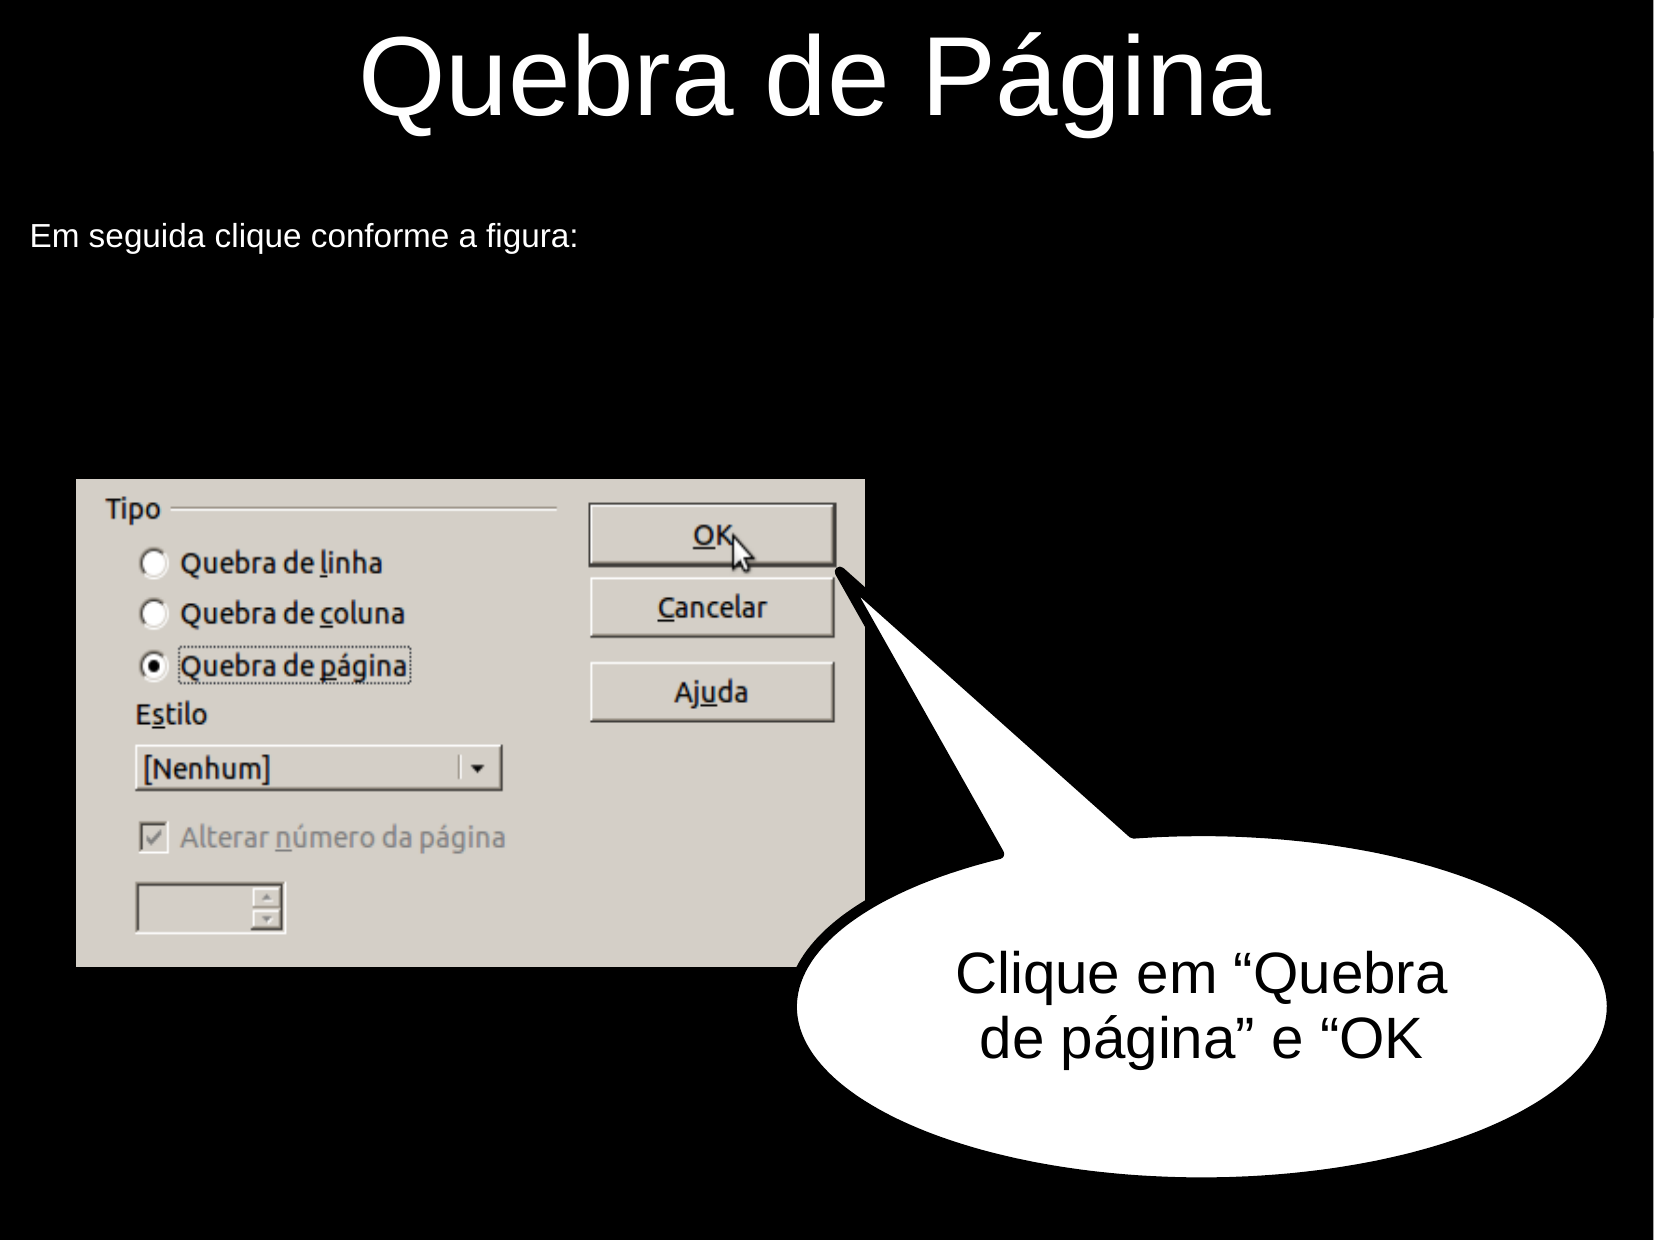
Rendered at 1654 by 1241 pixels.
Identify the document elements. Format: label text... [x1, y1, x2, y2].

text_box Clique em “Quebra de página” e “OK [791, 571, 1612, 1183]
picture [76, 479, 865, 967]
text_box Em seguida clique conforme a figura: [0, 151, 1654, 319]
title Quebra de Página [70, 0, 1559, 151]
